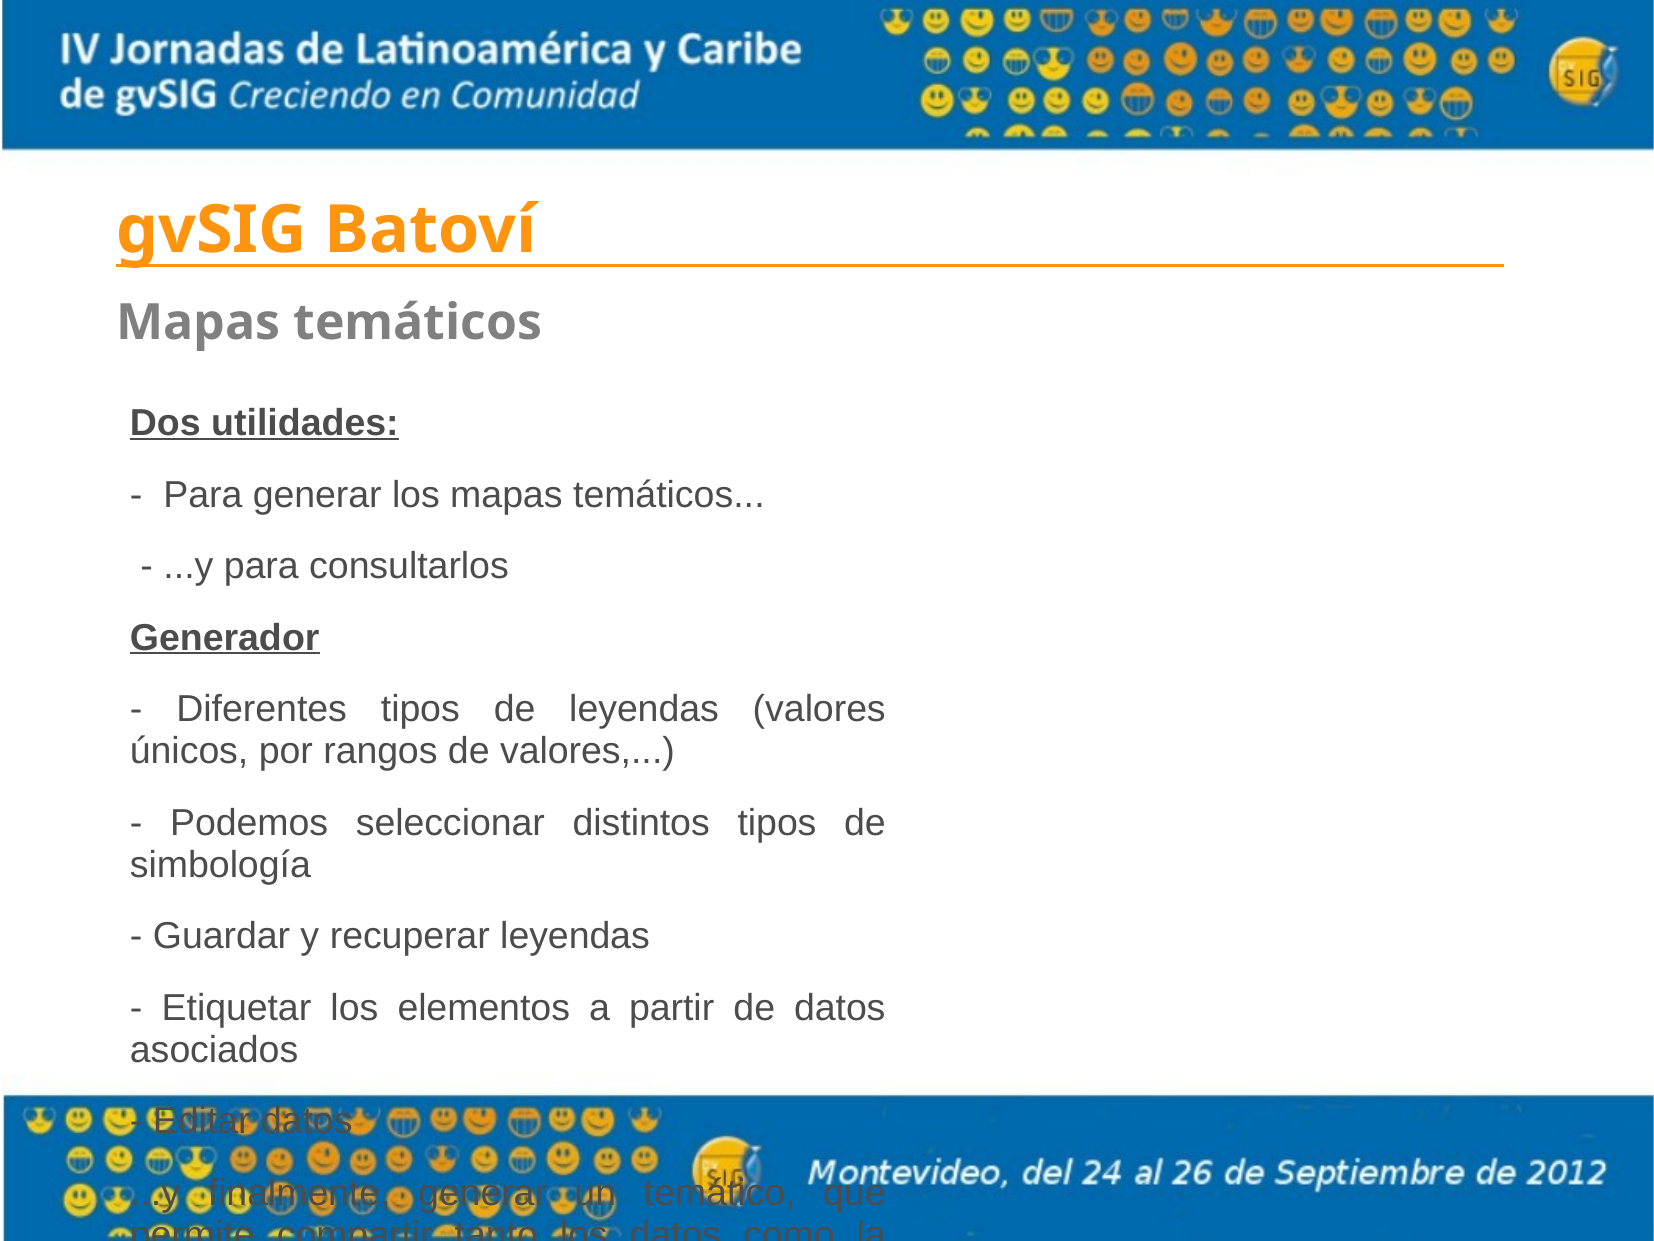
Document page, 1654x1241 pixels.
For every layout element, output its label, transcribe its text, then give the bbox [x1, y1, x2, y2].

picture [818, 1229, 829, 1241]
text_box Dos utilidades: - Para generar los mapas temáticos... - ...y para consultarlos Generador - Diferentes tipos de leyendas (valores únicos, por rangos de valores,...) - Podemos seleccionar distintos tipos de simbología - Guardar y recuperar leyendas - Etiquetar los elementos a partir de datos asociados - Editar datos ...y finalmente, generar un temático, que permite compartir tanto los datos como la representación que le hayamos dado [129, 401, 886, 1111]
picture [300, 1229, 311, 1241]
picture [766, 1229, 777, 1241]
picture [200, 1229, 208, 1241]
picture [135, 1229, 145, 1241]
picture [470, 1237, 480, 1241]
picture [522, 1229, 533, 1241]
title gvSIG Batoví [116, 187, 1605, 266]
picture [491, 1229, 500, 1241]
picture [238, 1229, 249, 1235]
picture [189, 1229, 197, 1241]
picture [333, 1229, 341, 1241]
picture [322, 1229, 330, 1241]
picture [686, 1229, 697, 1241]
picture [1, 0, 1654, 1241]
picture [573, 1229, 584, 1241]
picture [799, 1229, 807, 1241]
picture [788, 1229, 796, 1241]
title Mapas temáticos [116, 276, 855, 365]
picture [373, 1237, 383, 1241]
picture [655, 1237, 665, 1241]
picture [155, 1229, 166, 1235]
picture [353, 1229, 363, 1241]
picture [634, 1229, 644, 1241]
picture [869, 1237, 879, 1241]
